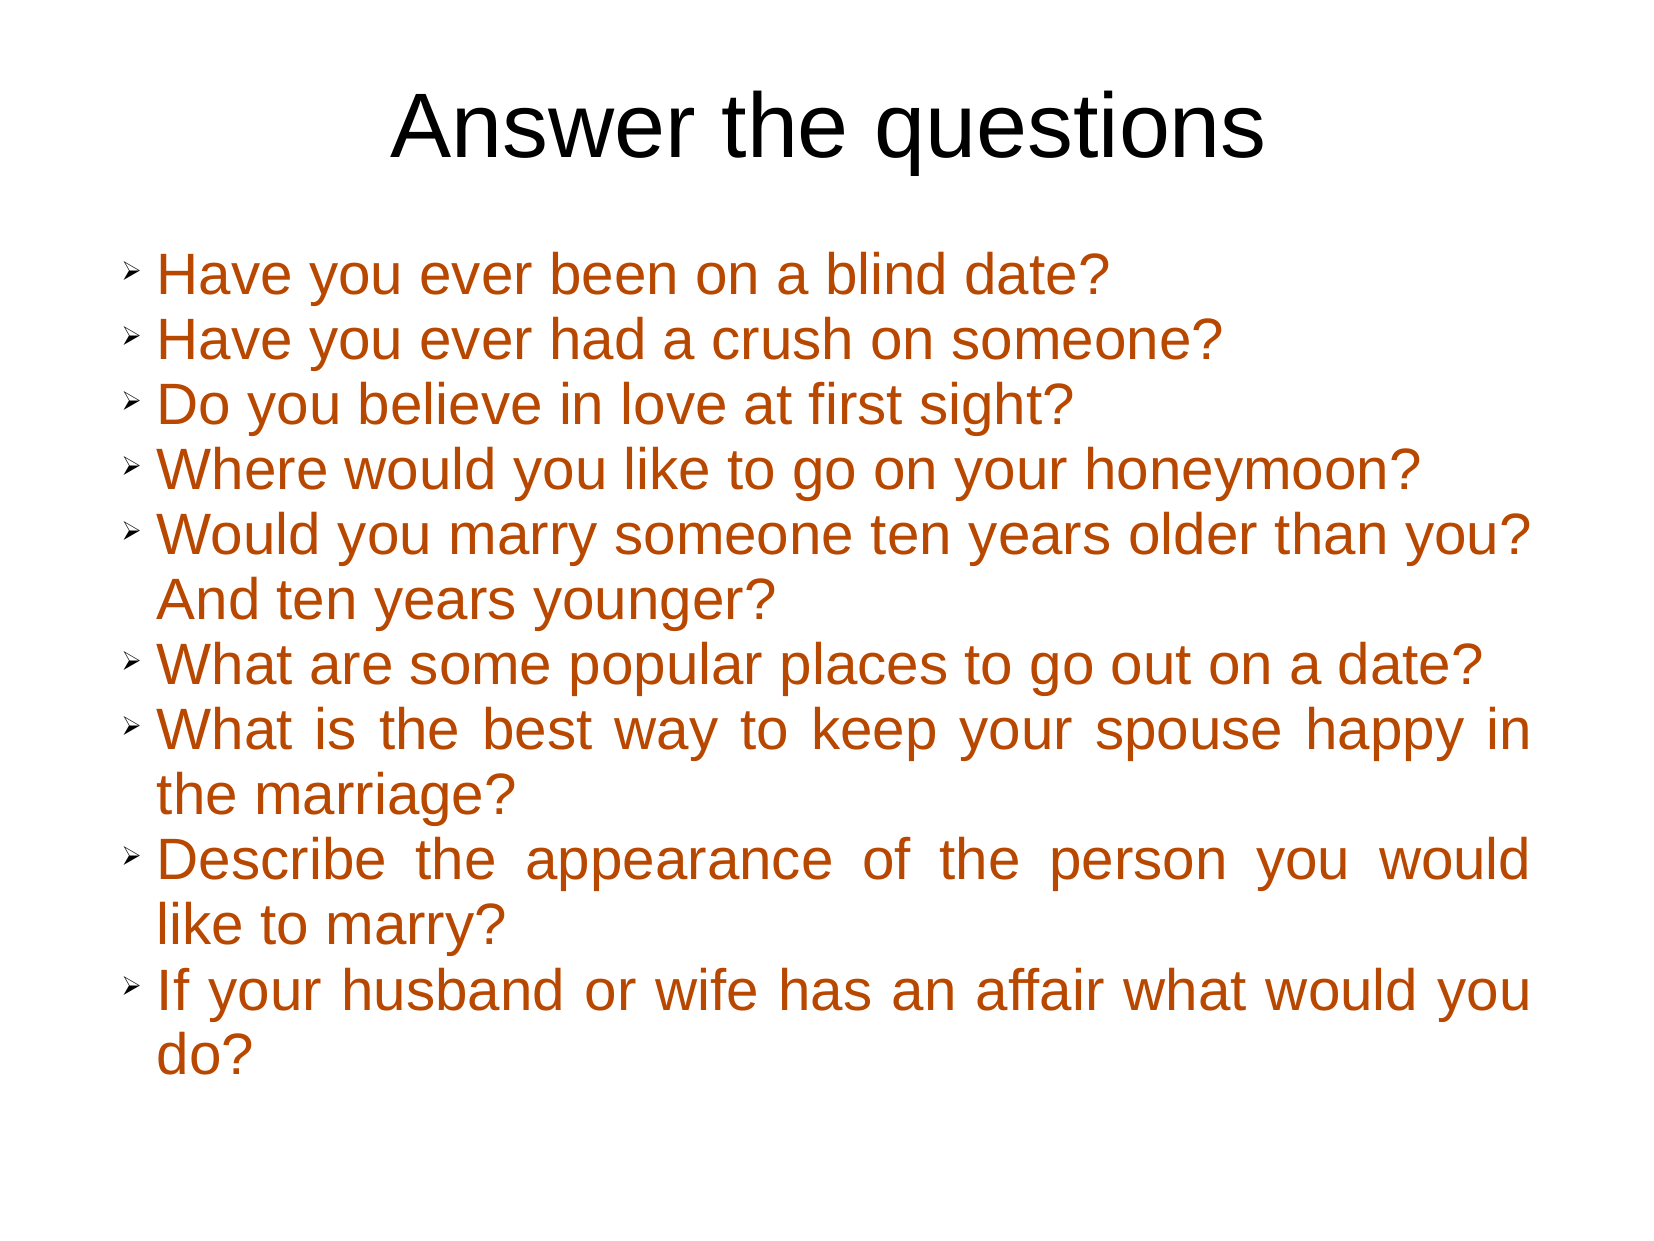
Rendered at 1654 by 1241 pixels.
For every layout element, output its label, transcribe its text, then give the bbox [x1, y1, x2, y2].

subtitle Have you ever been on a blind date? Have you ever had a crush on someone? Do you believe in love at first sight? Where would you like to go on your honeymoon? Would you marry someone ten years older than you?And ten years younger? What are some popular places to go out on a date? What is the best way to keep your spouse happy in the marriage? Describe the appearance of the person you would like to marry? If your husband or wife has an affair what would you do? [121, 243, 1534, 1161]
title Answer the questions [123, 29, 1536, 222]
